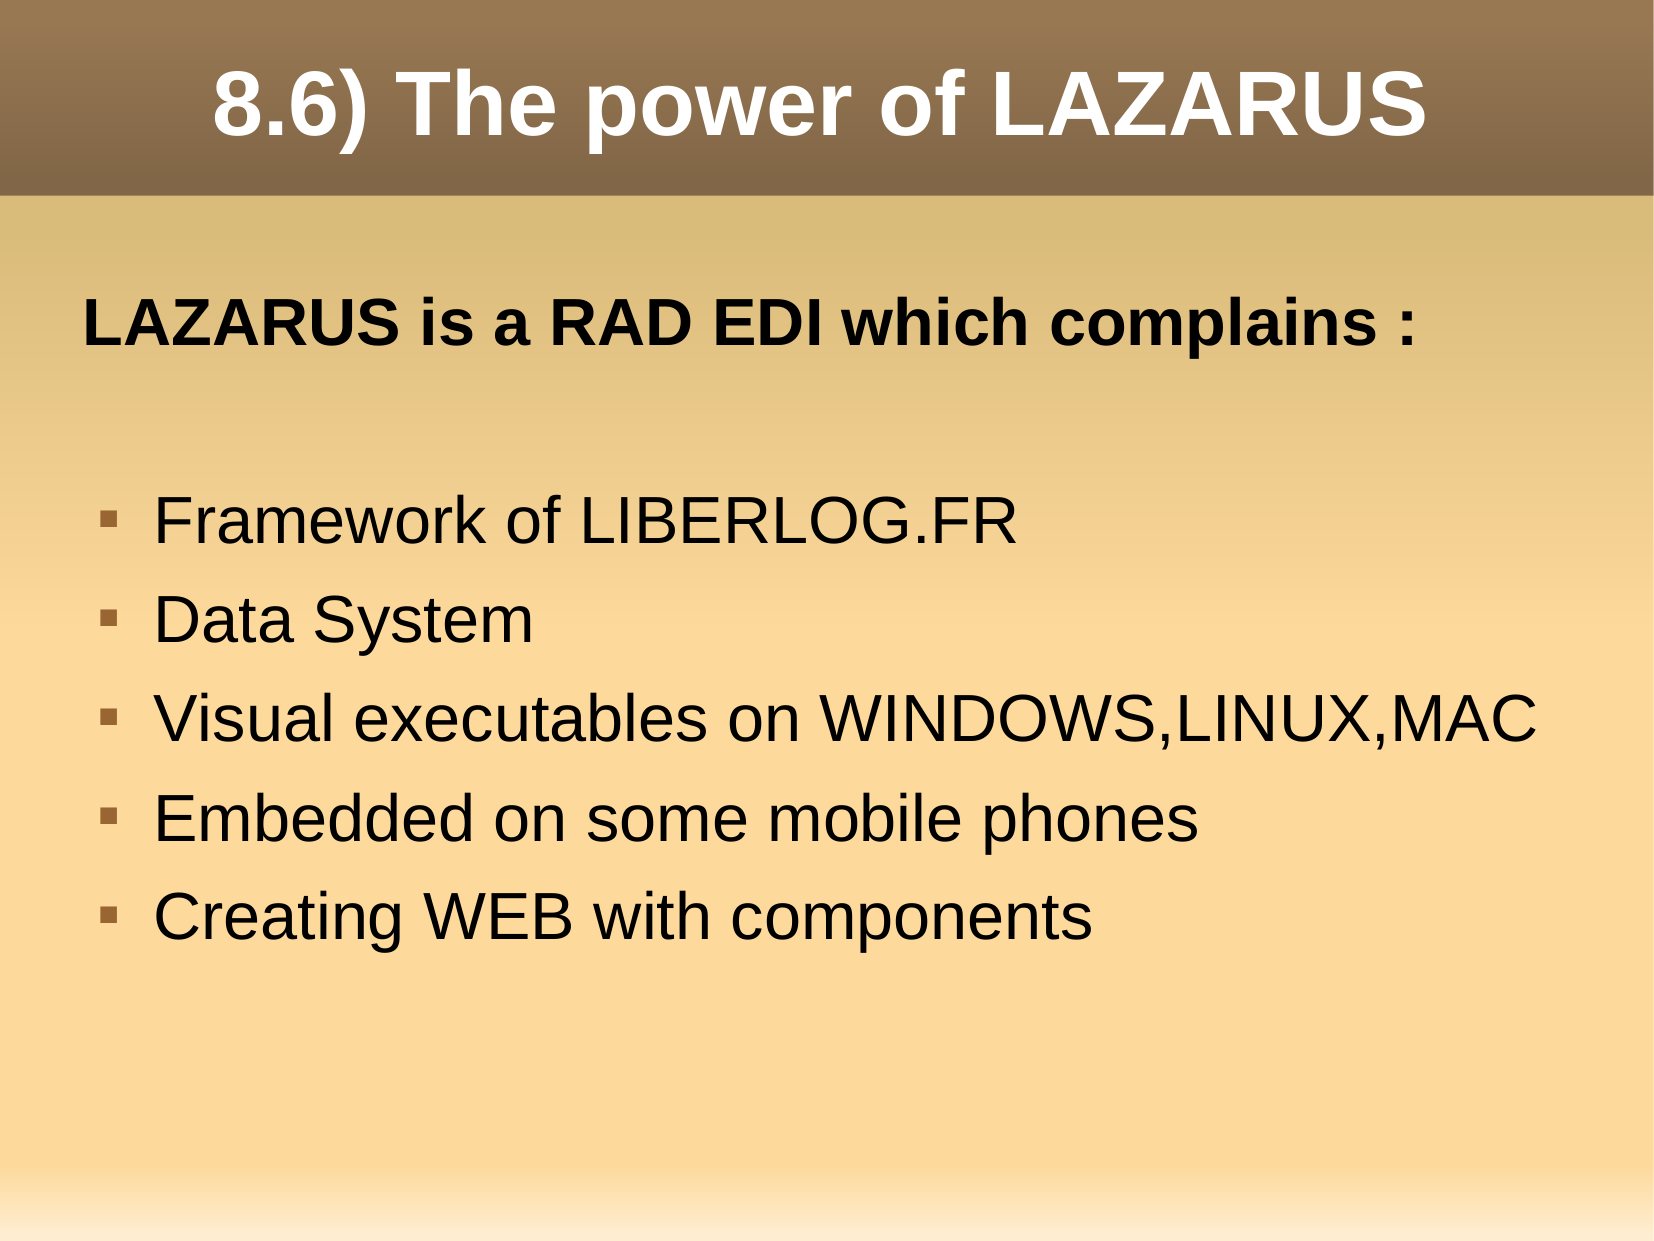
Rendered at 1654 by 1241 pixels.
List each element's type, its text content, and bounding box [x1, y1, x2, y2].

title 8.6) The power of LAZARUS [76, 7, 1565, 200]
list LAZARUS is a RAD EDI which complains : Framework of LIBERLOG.FR Data System Visual executables on WINDOWS,LINUX,MAC Embedded on some mobile phones Creating WEB with components [82, 290, 1571, 1094]
picture [0, 0, 1654, 1241]
